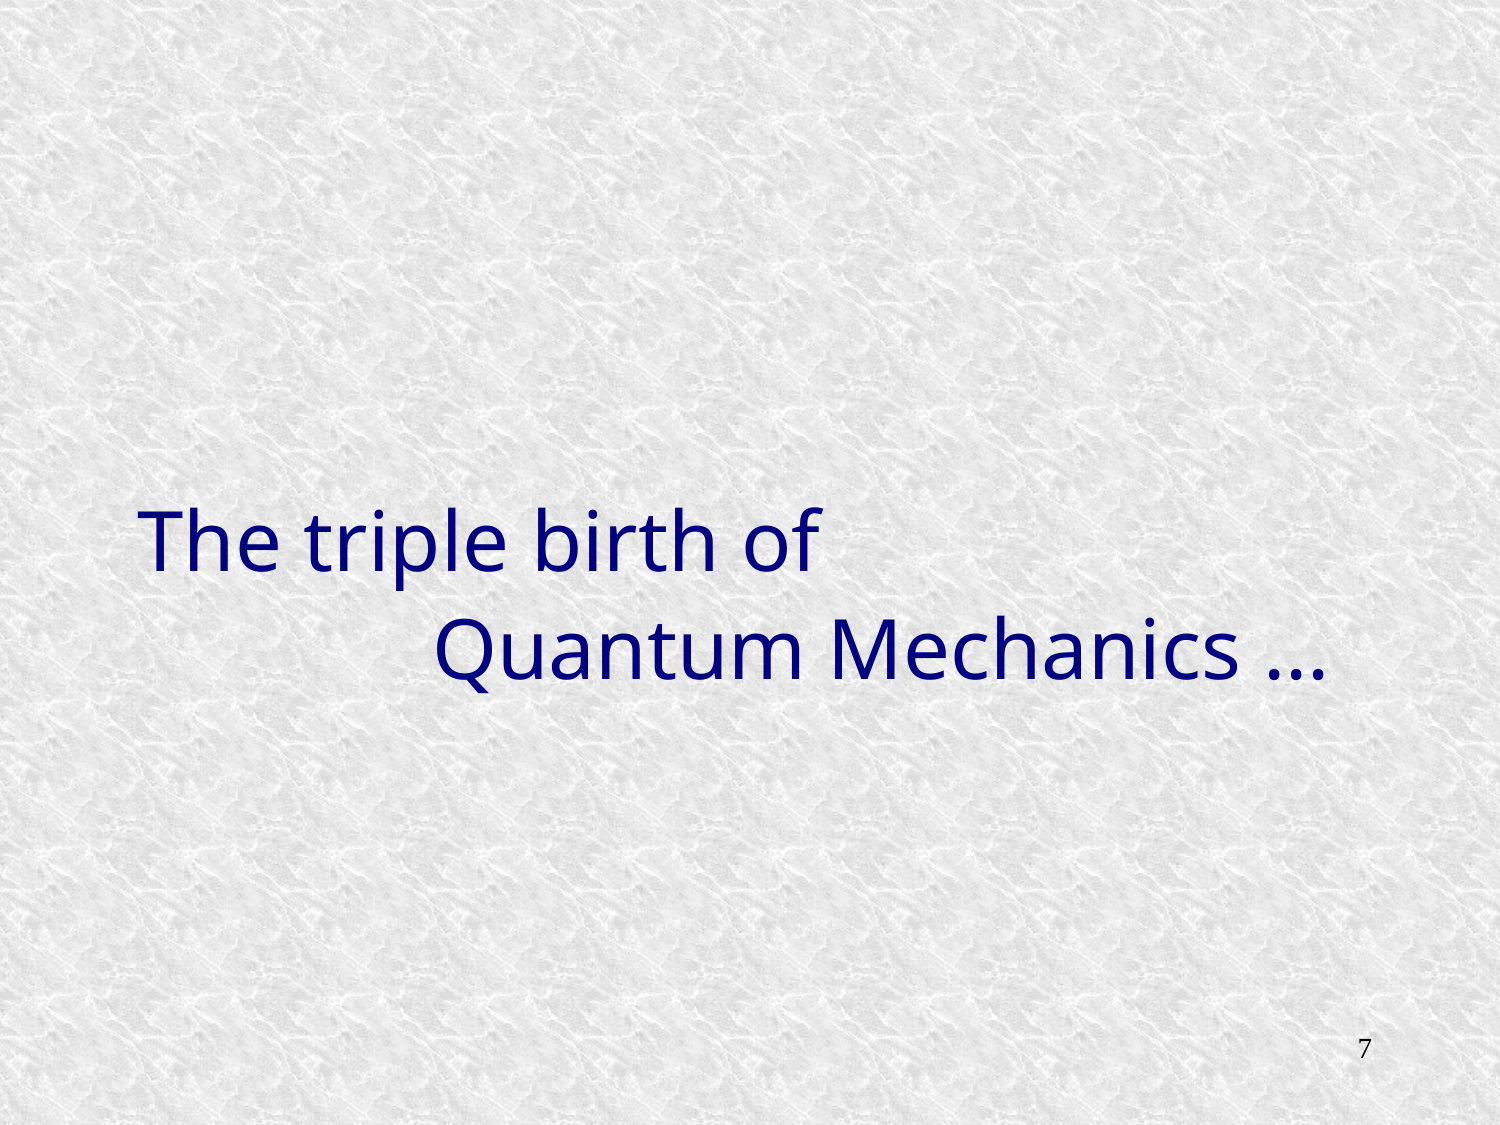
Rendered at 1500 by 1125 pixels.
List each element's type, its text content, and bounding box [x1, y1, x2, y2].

picture [0, 0, 1500, 1125]
text_box The triple birth of Quantum Mechanics ... [122, 478, 1471, 787]
